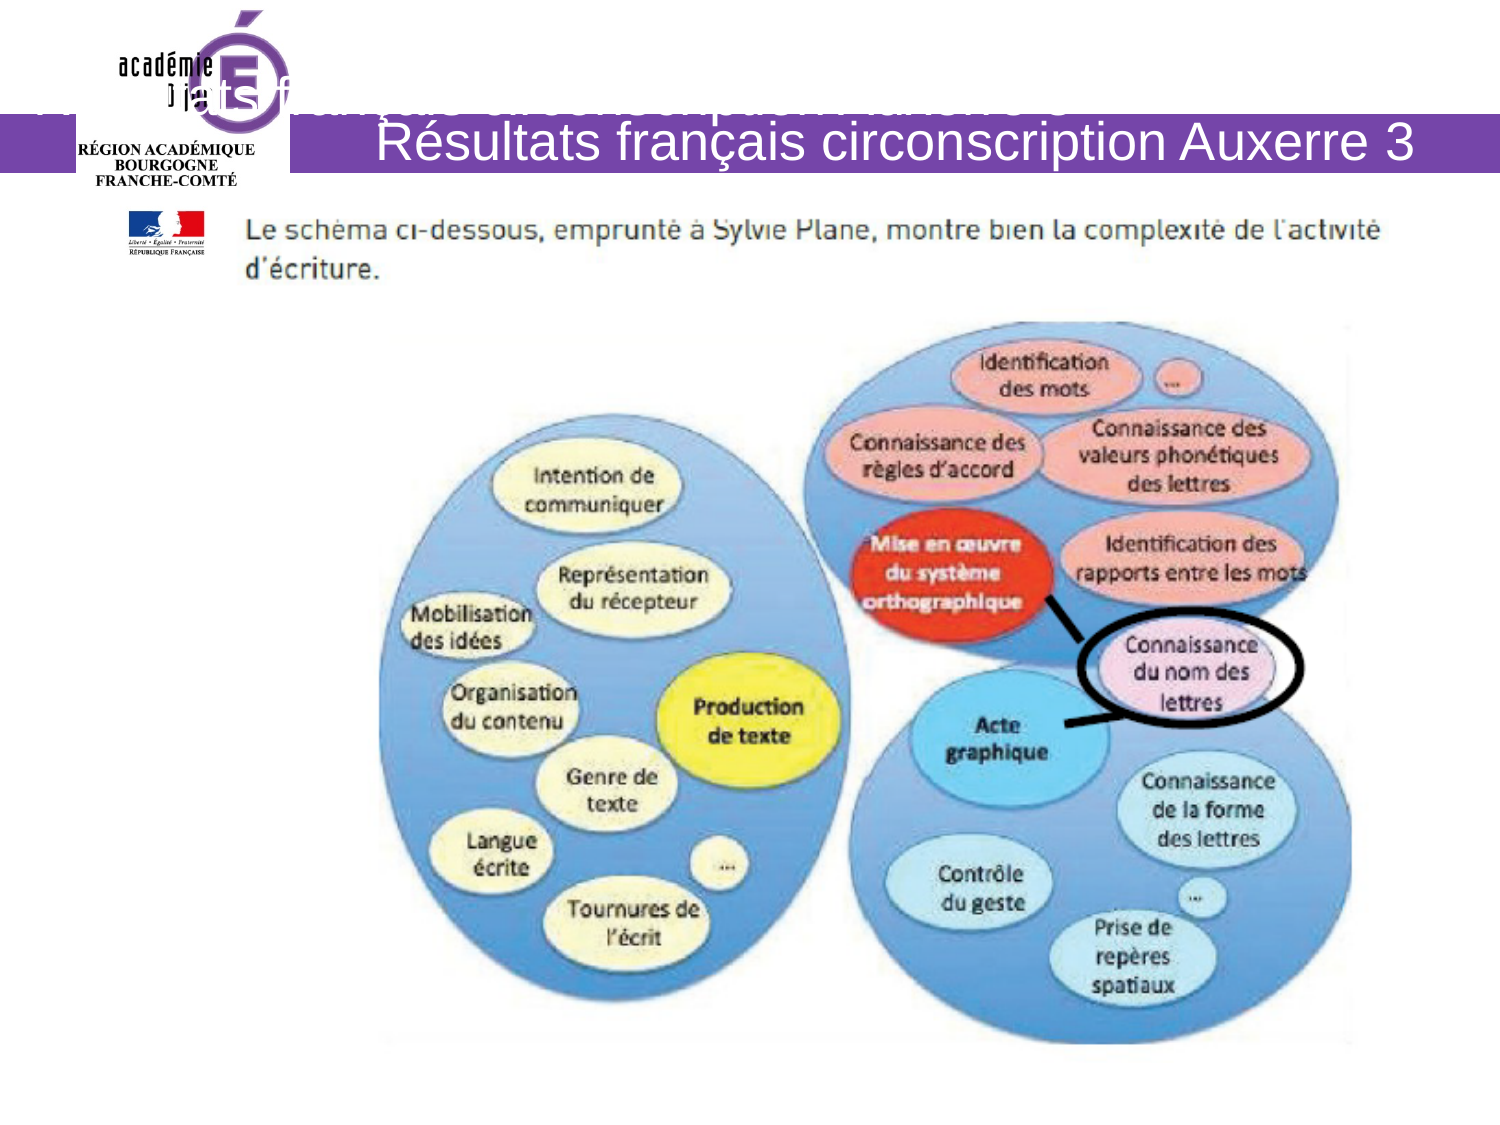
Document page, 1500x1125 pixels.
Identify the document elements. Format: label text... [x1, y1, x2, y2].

title Résultats français circonscription Auxerre 3 [360, 45, 1453, 233]
text_box Résultats français circonscription Auxerre 3 [18, 0, 1112, 188]
picture [76, 188, 1389, 1063]
